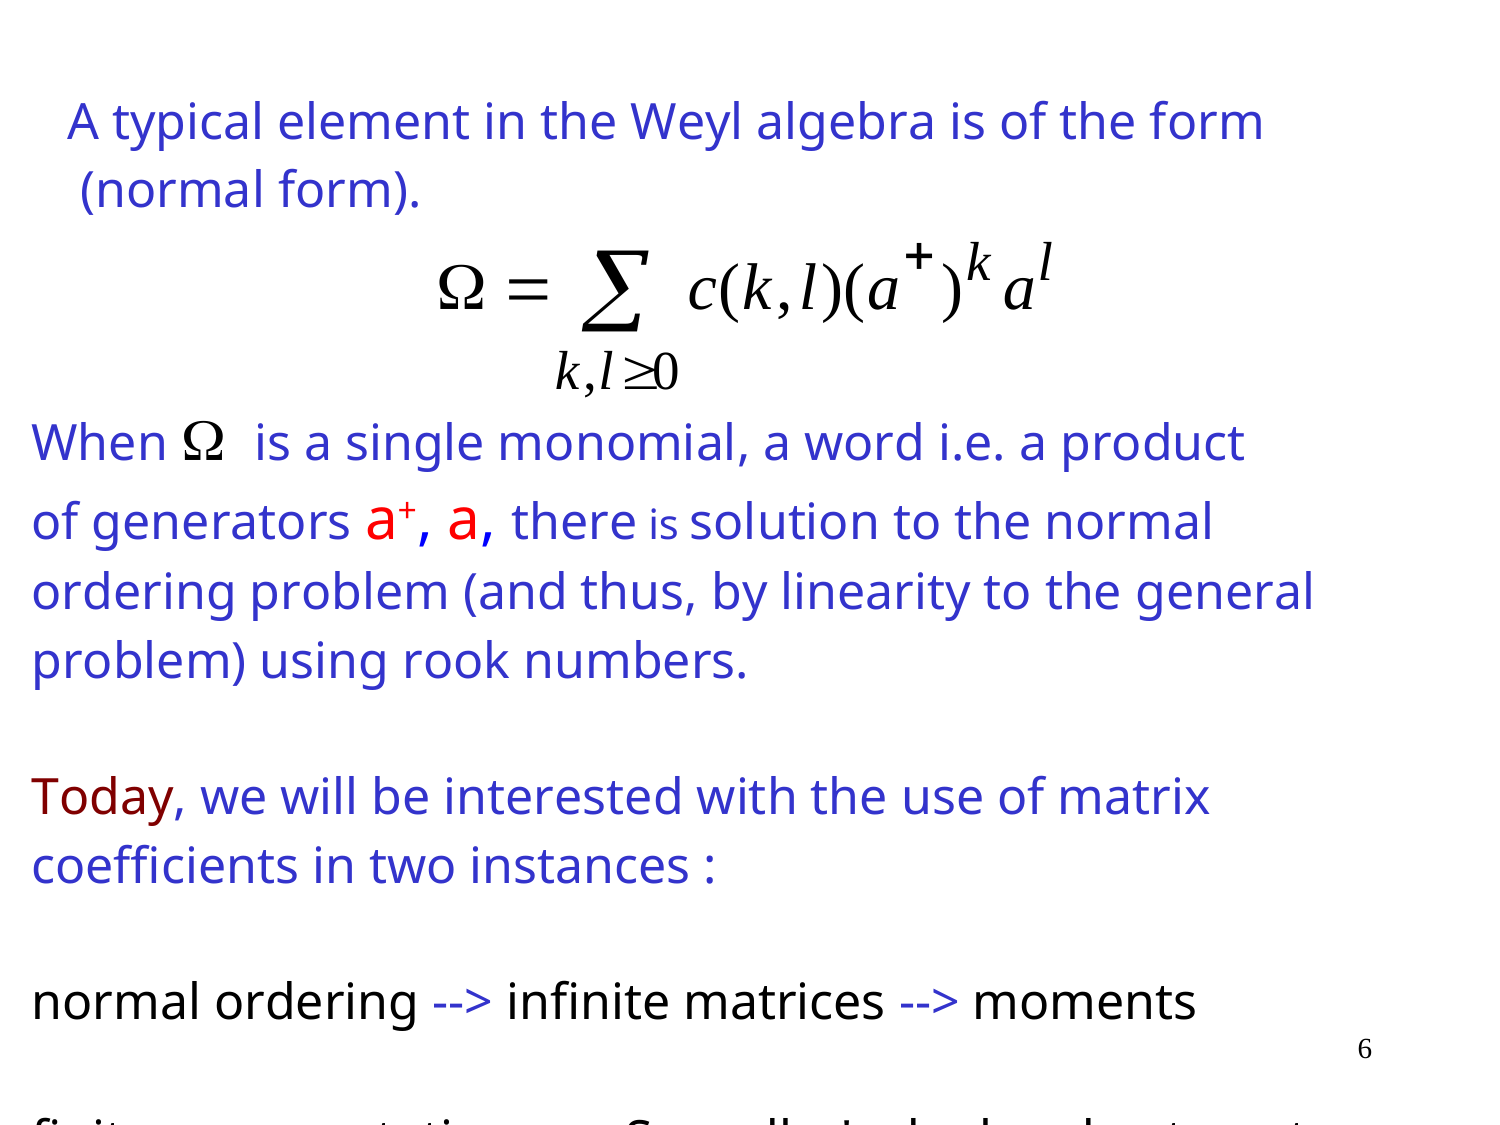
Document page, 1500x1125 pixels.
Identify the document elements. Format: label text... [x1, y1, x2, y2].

text_box A typical element in the Weyl algebra is of the form (normal form). [52, 78, 1422, 231]
chart [427, 216, 1067, 390]
text_box When  is a single monomial, a word i.e. a product of generators a+, a, there is solution to the normal ordering problem (and thus, by linearity to the general problem) using rook numbers. Today, we will be interested with the use of matrix coefficients in two instances : normal ordering --> infinite matrices --> moments finite representations --> Sweedler's dual and automata [16, 390, 1365, 1125]
